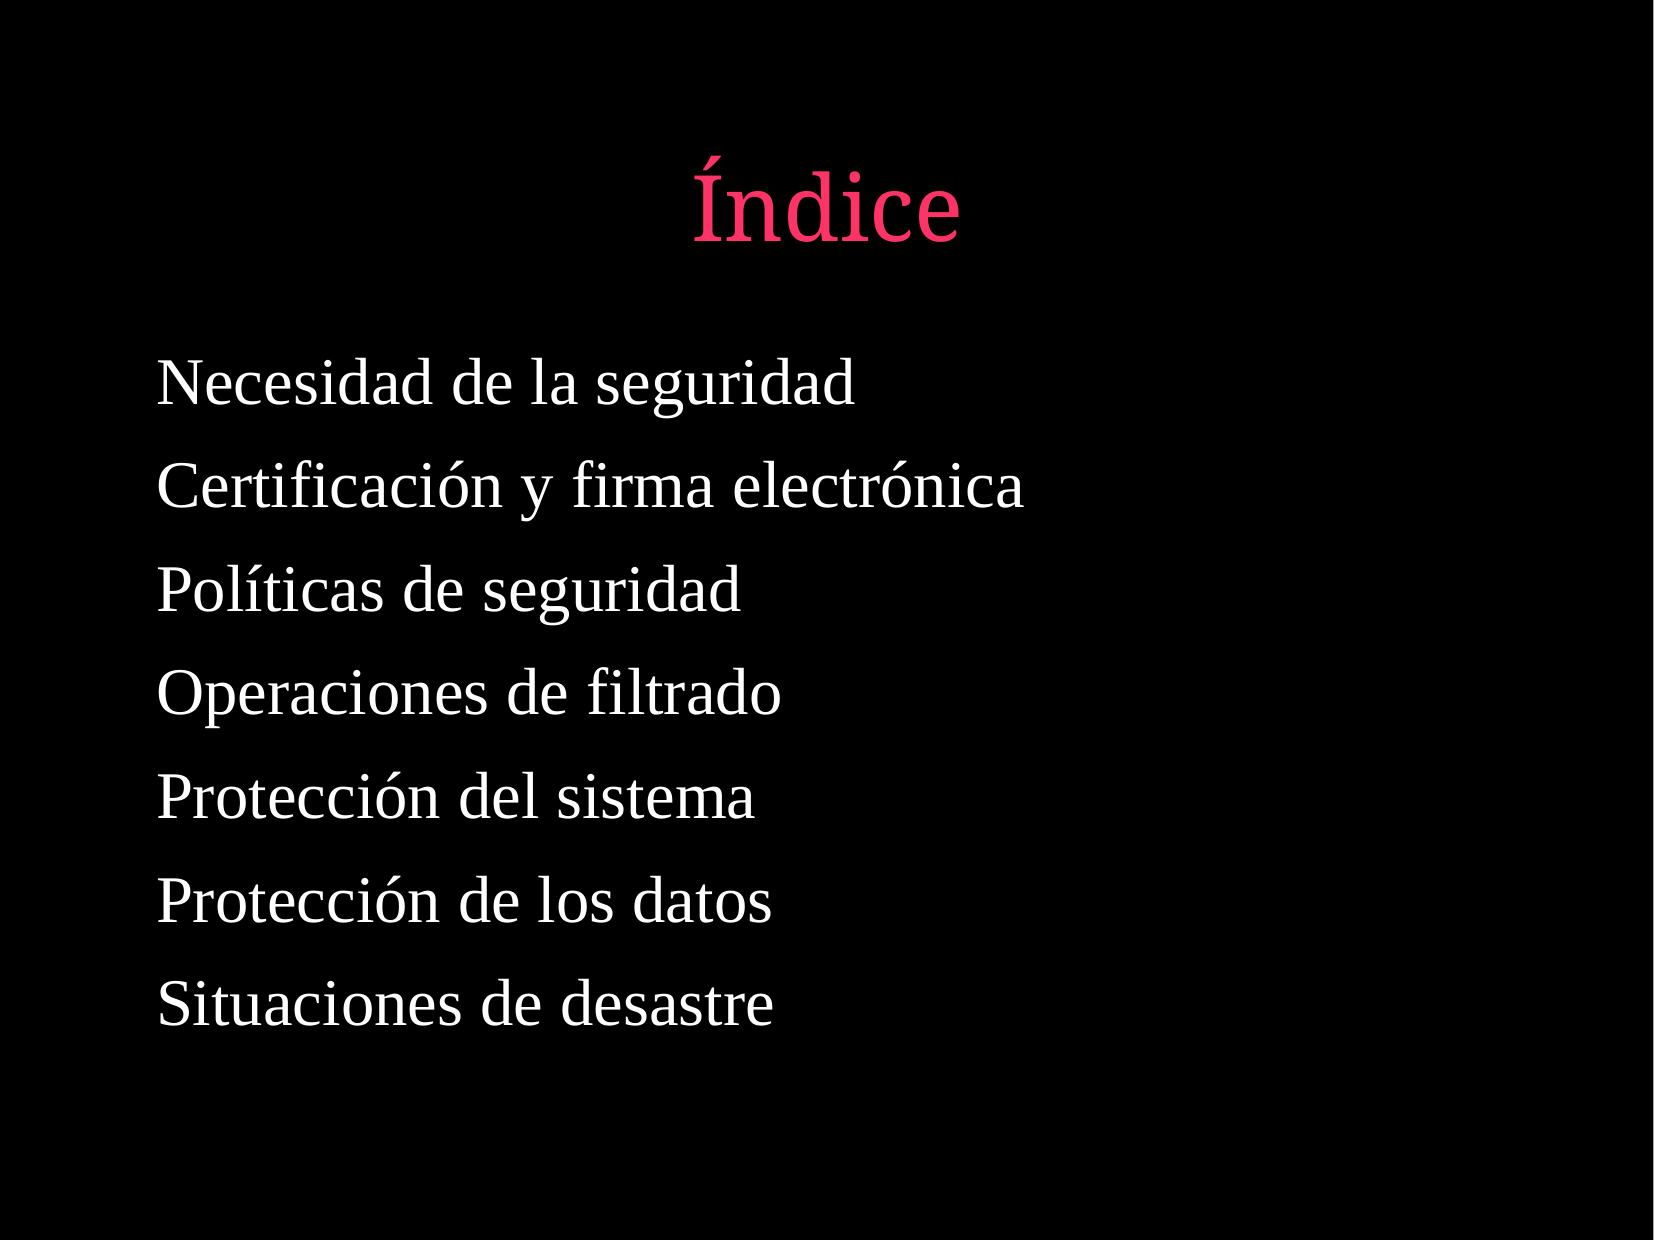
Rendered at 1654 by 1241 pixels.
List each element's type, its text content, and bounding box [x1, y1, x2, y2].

list Necesidad de la seguridad Certificación y firma electrónica Políticas de seguridad Operaciones de filtrado Protección del sistema Protección de los datos Situaciones de desastre [121, 344, 1534, 1127]
title Índice [121, 102, 1534, 311]
